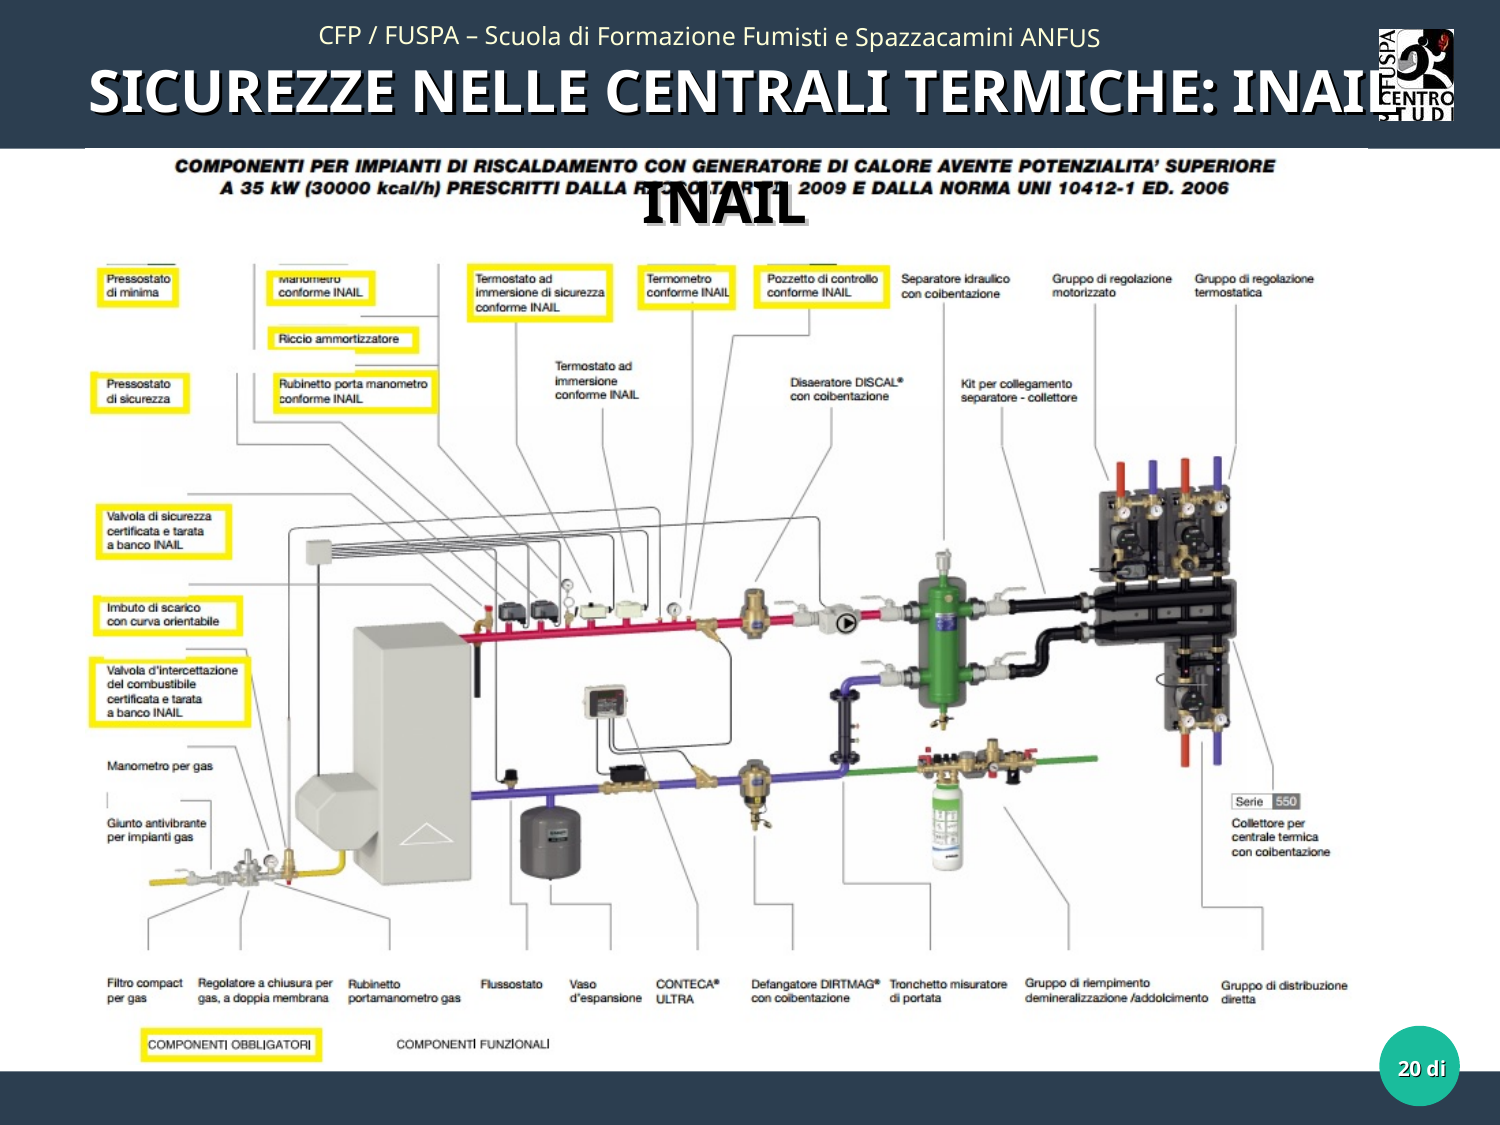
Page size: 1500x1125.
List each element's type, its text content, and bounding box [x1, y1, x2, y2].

picture [85, 242, 1368, 1065]
title INAIL [67, 159, 1384, 242]
picture [85, 148, 1368, 159]
